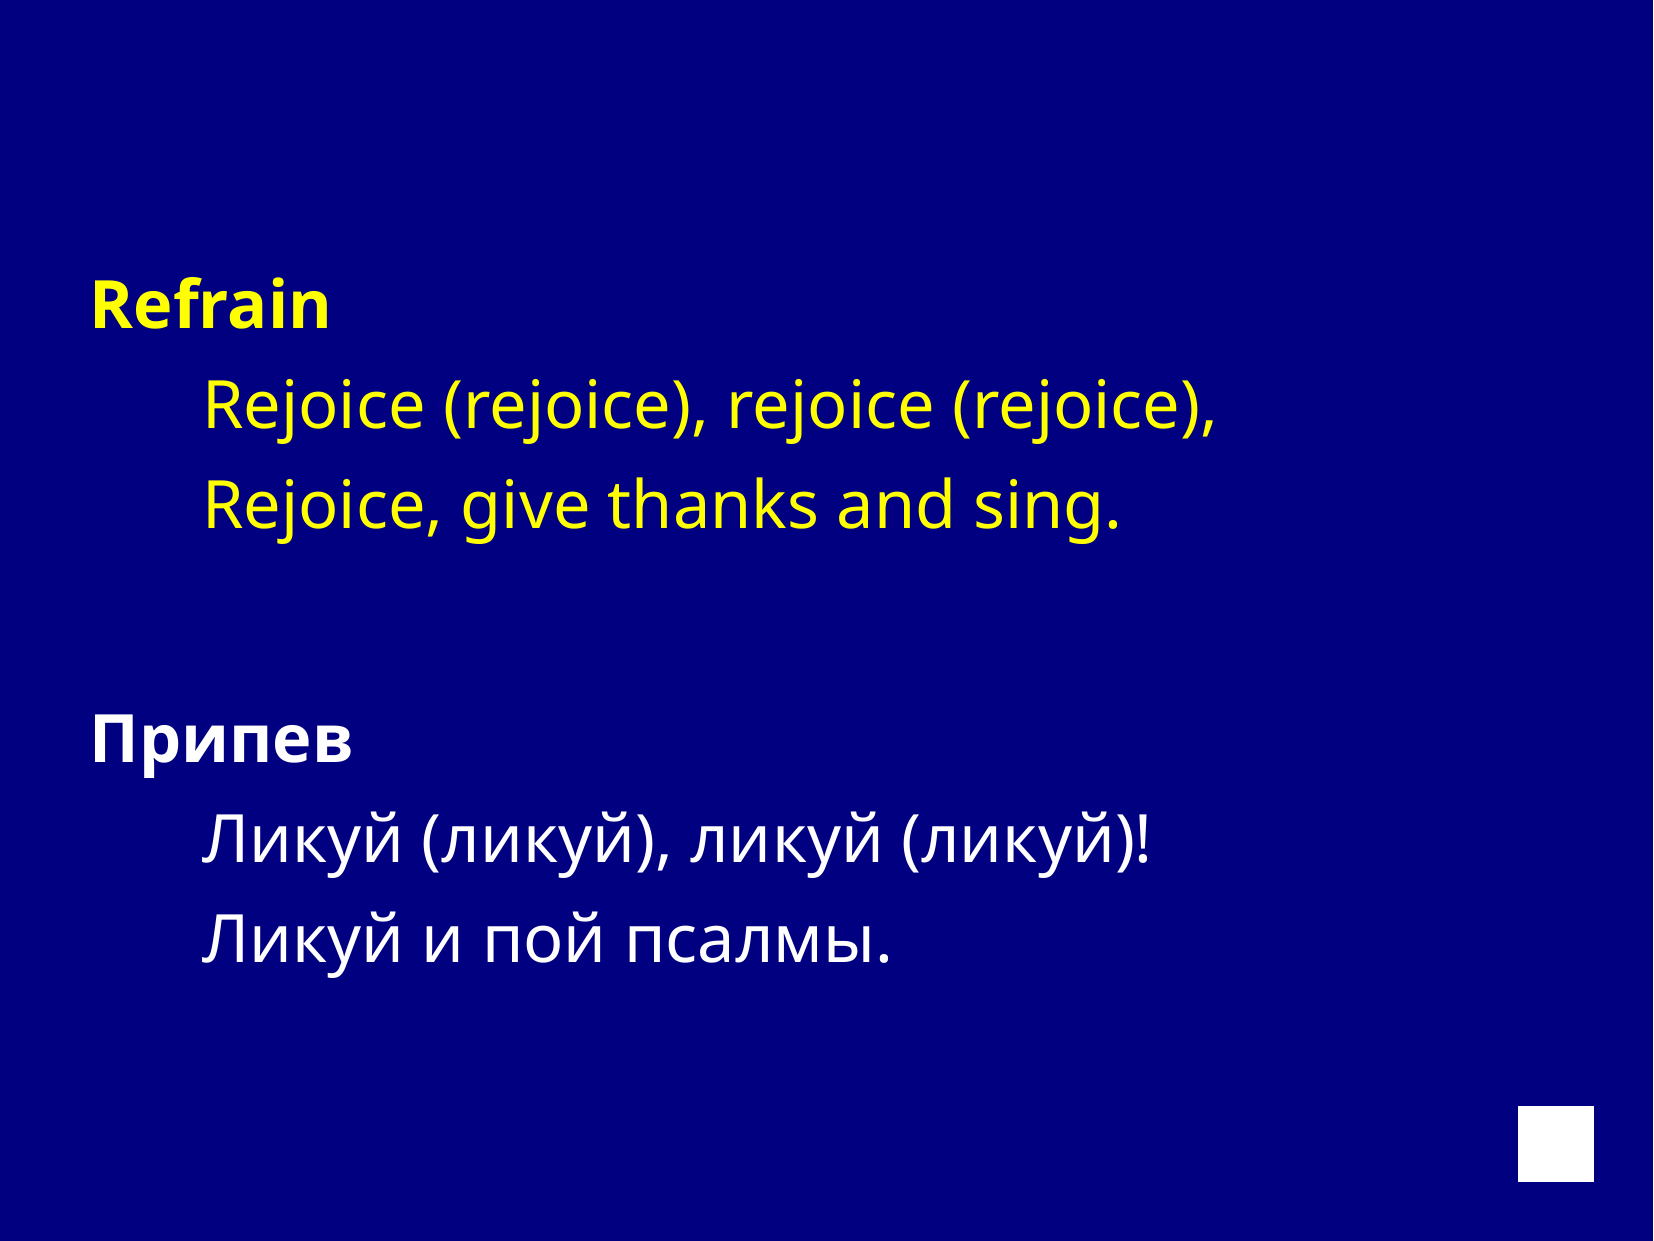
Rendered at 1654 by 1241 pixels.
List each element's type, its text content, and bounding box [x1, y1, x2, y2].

text_box Refrain Rejoice (rejoice), rejoice (rejoice), Rejoice, give thanks and sing. [75, 150, 1576, 638]
text_box Припев Ликуй (ликуй), ликуй (ликуй)! Ликуй и пой псалмы. [75, 675, 1576, 1163]
text_box [1518, 1106, 1594, 1182]
